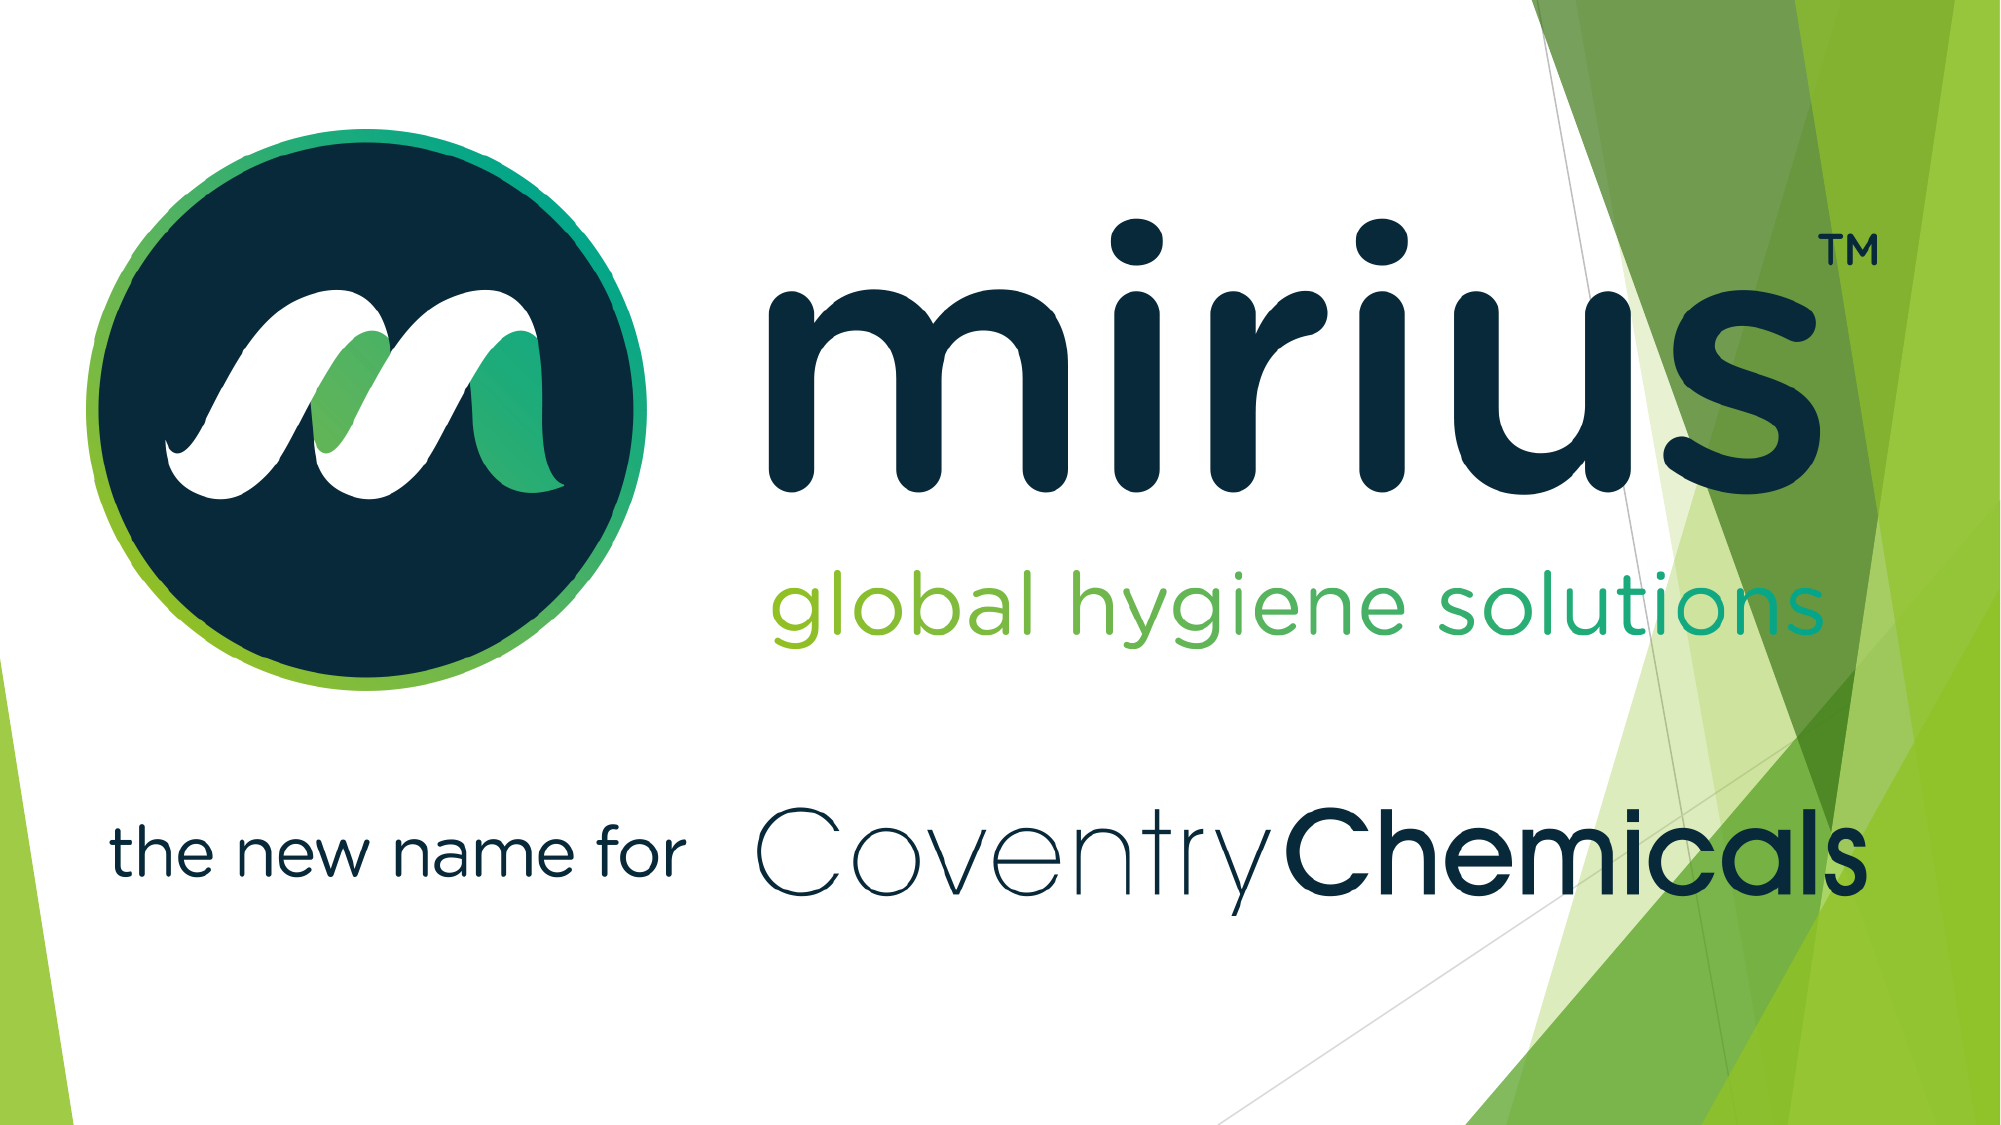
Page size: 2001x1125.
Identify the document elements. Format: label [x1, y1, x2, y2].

picture [58, 117, 1905, 928]
